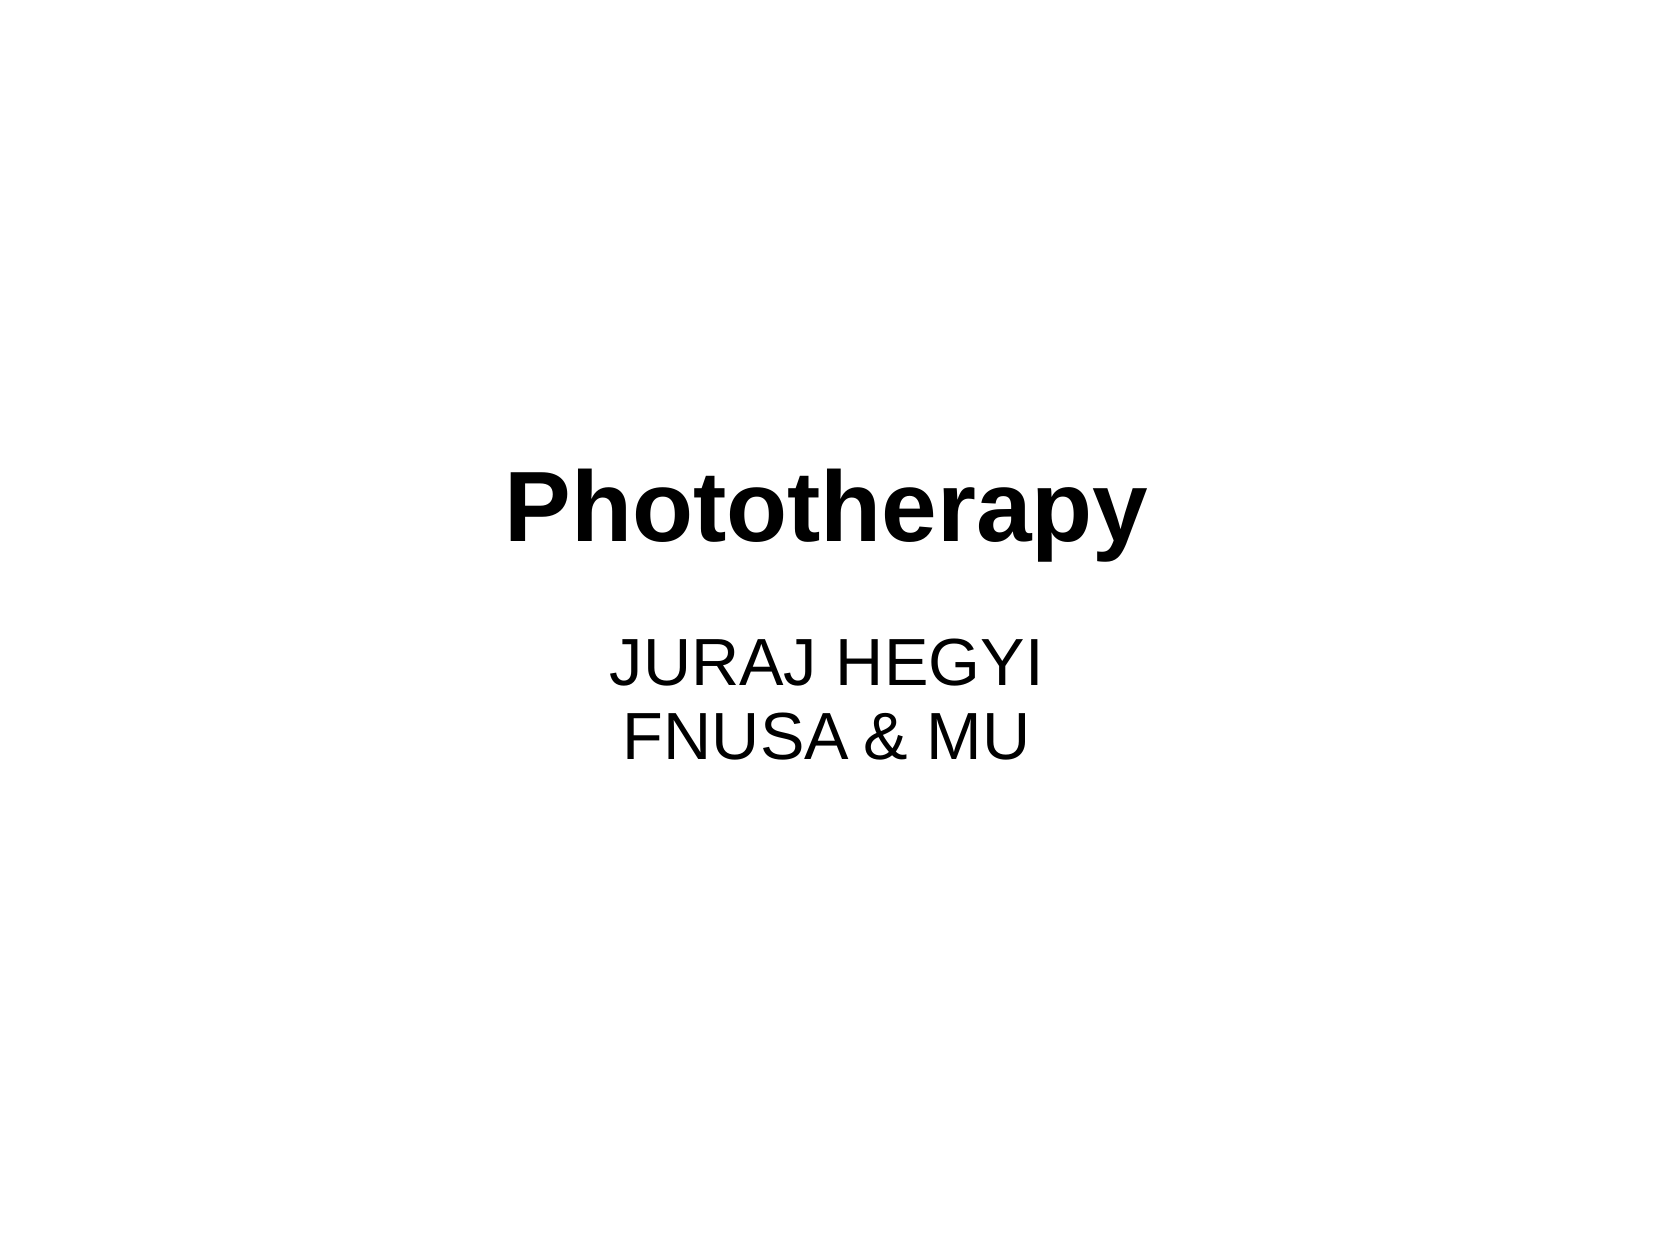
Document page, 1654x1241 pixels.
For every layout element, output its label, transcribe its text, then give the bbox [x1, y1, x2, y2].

subtitle JURAJ HEGYI FNUSA & MU [82, 290, 1571, 1109]
